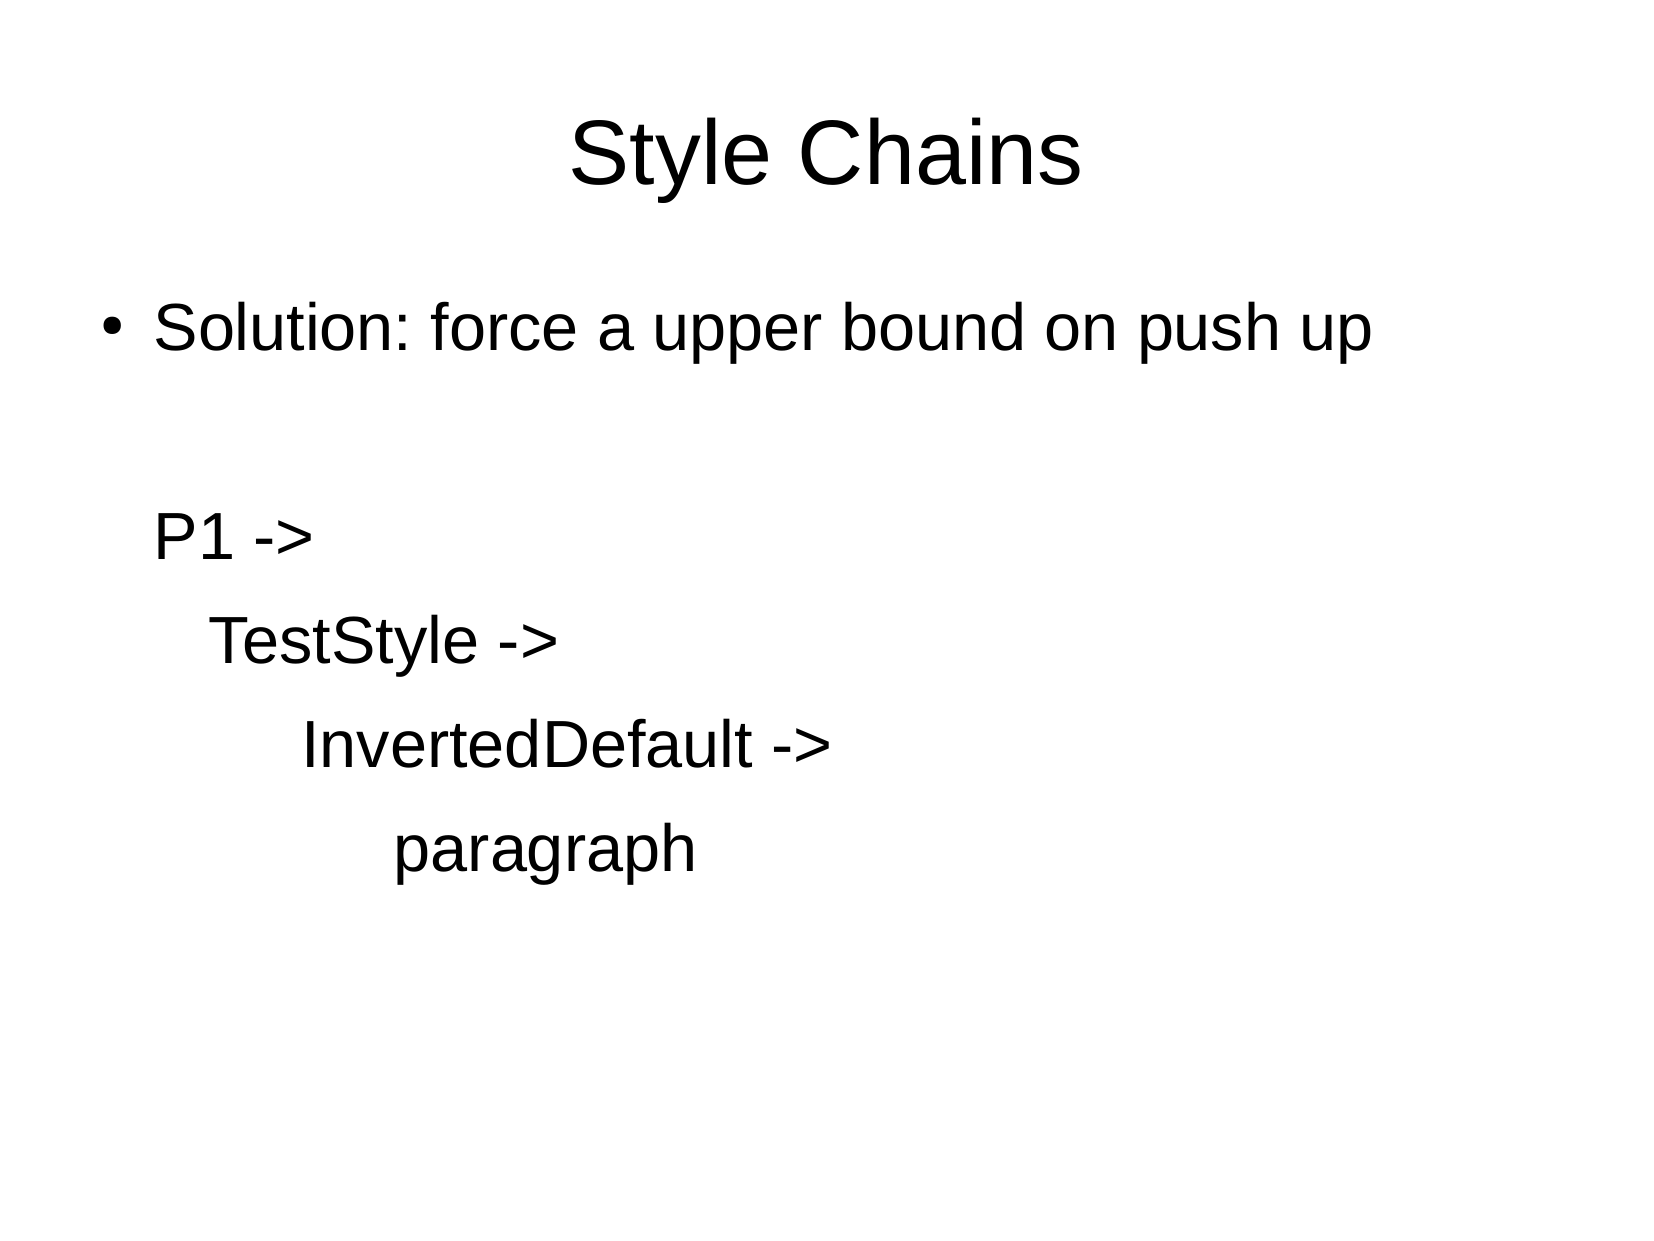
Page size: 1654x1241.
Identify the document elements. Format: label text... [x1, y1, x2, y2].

title Style Chains [82, 49, 1571, 257]
list Solution: force a upper bound on push up P1 -> TestStyle -> InvertedDefault -> paragraph [82, 290, 1571, 1010]
